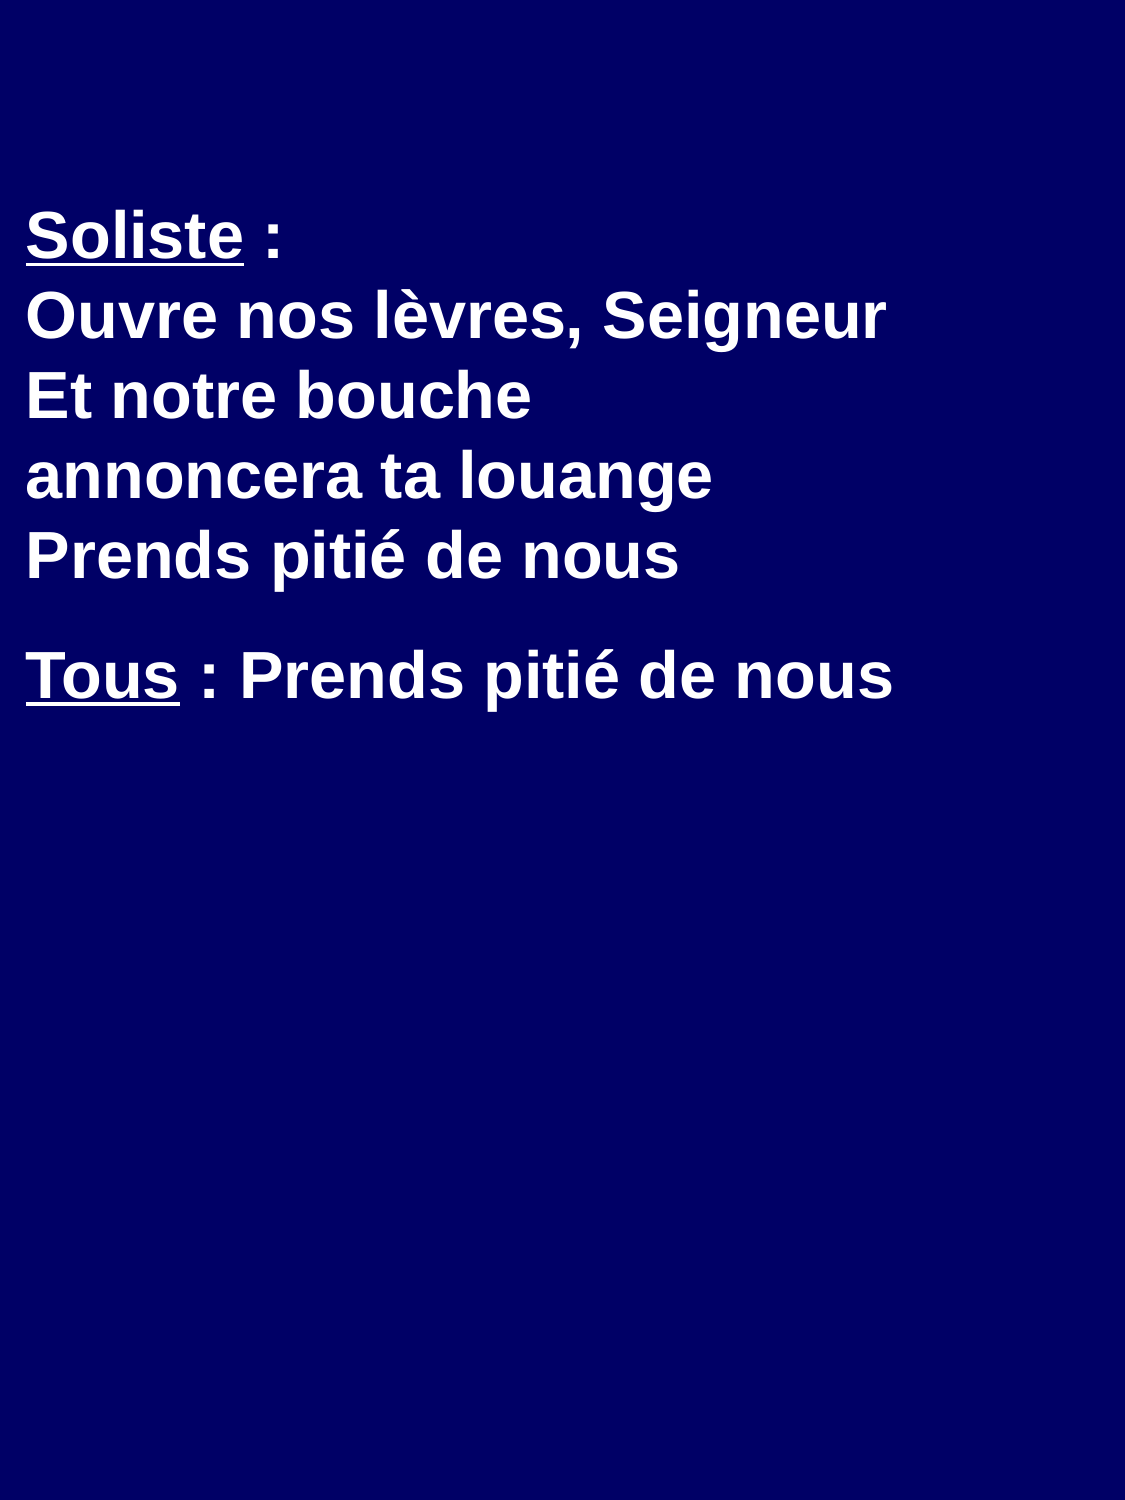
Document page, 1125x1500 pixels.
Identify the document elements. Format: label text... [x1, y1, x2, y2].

text_box Soliste : Ouvre nos lèvres, Seigneur Et notre bouche annoncera ta louange Prends pitié de nous Tous : Prends pitié de nous [10, 64, 1125, 1448]
